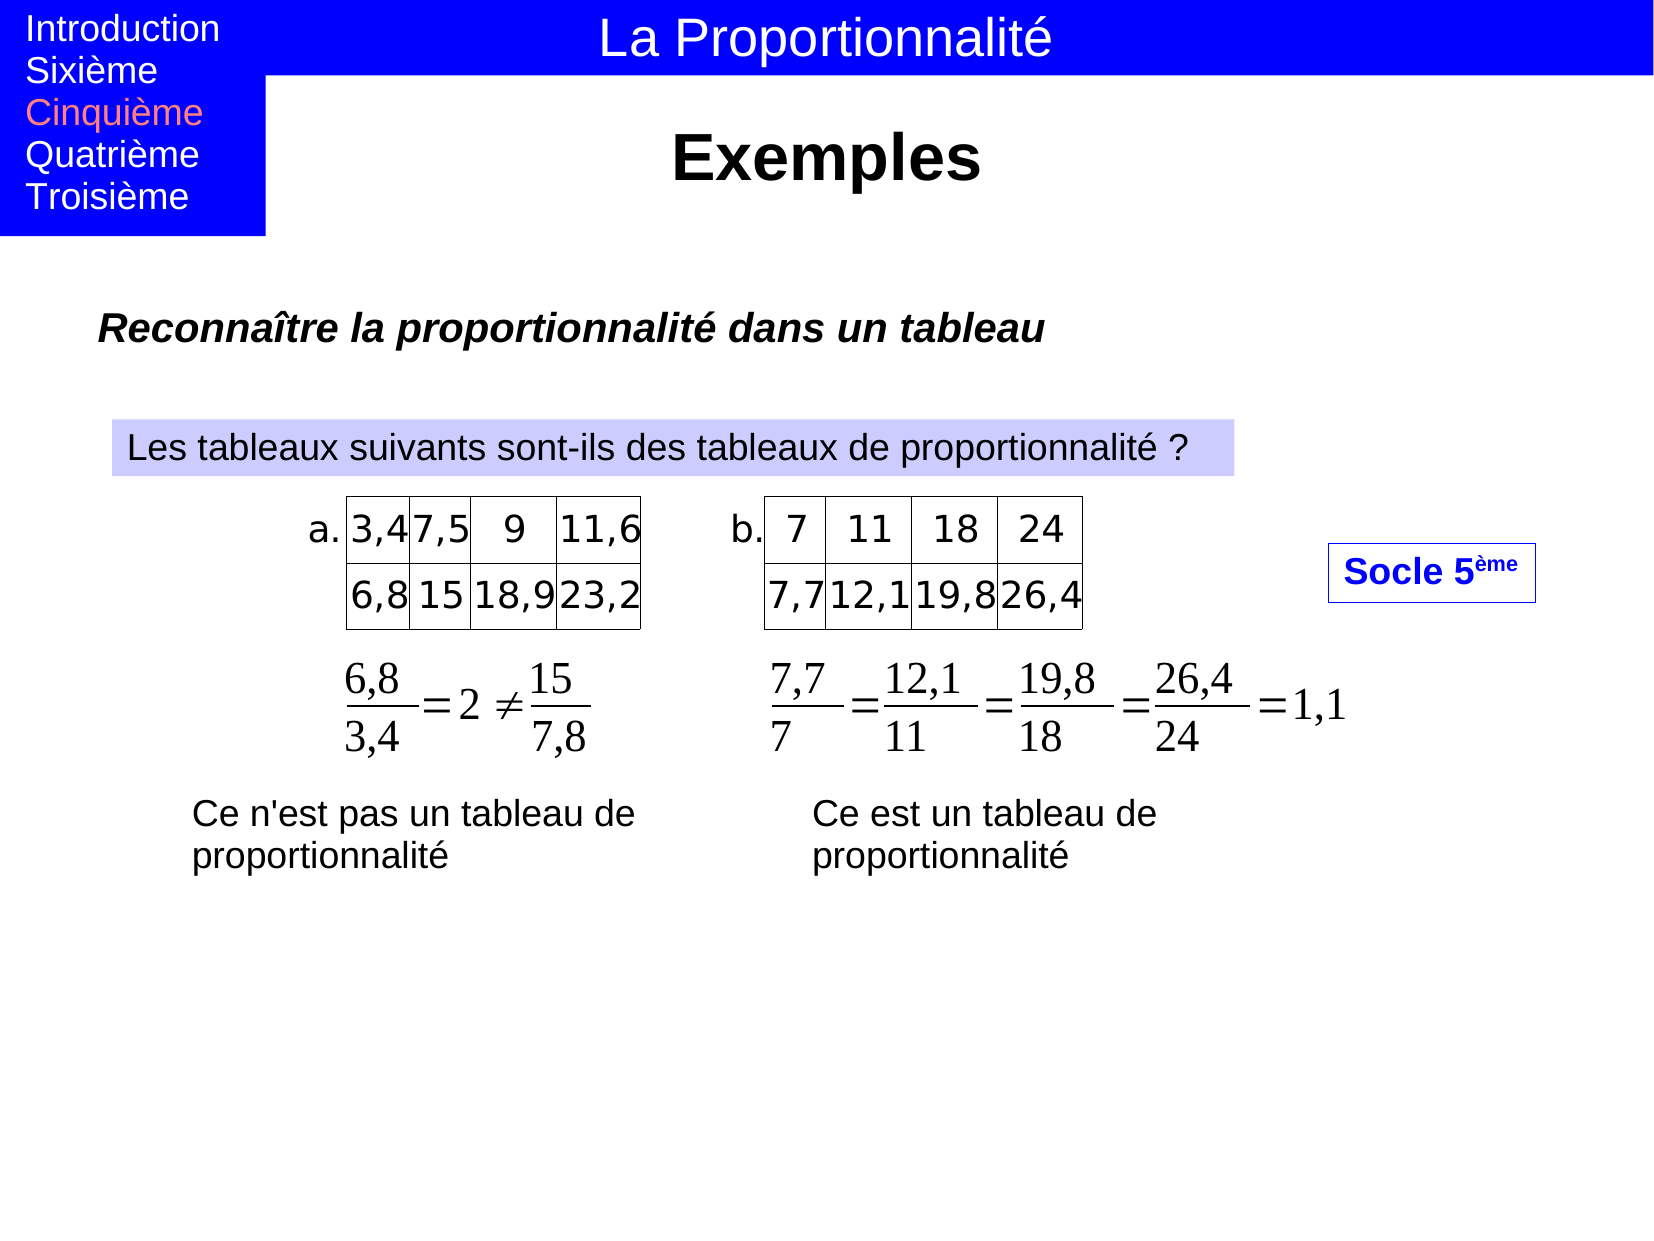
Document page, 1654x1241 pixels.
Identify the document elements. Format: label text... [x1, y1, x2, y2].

text_box Les tableaux suivants sont-ils des tableaux de proportionnalité ? [112, 419, 1235, 477]
chart [295, 496, 1357, 762]
text_box Exemples [295, 112, 1359, 202]
text_box Introduction Sixième Cinquième Quatrième Troisième [0, 0, 266, 237]
text_box Ce est un tableau de proportionnalité [797, 785, 1400, 885]
text_box Reconnaître la proportionnalité dans un tableau [82, 297, 1093, 360]
text_box Ce n'est pas un tableau de proportionnalité [177, 785, 680, 885]
text_box Socle 5ème [1328, 543, 1536, 603]
text_box La Proportionnalité [266, 0, 1654, 76]
